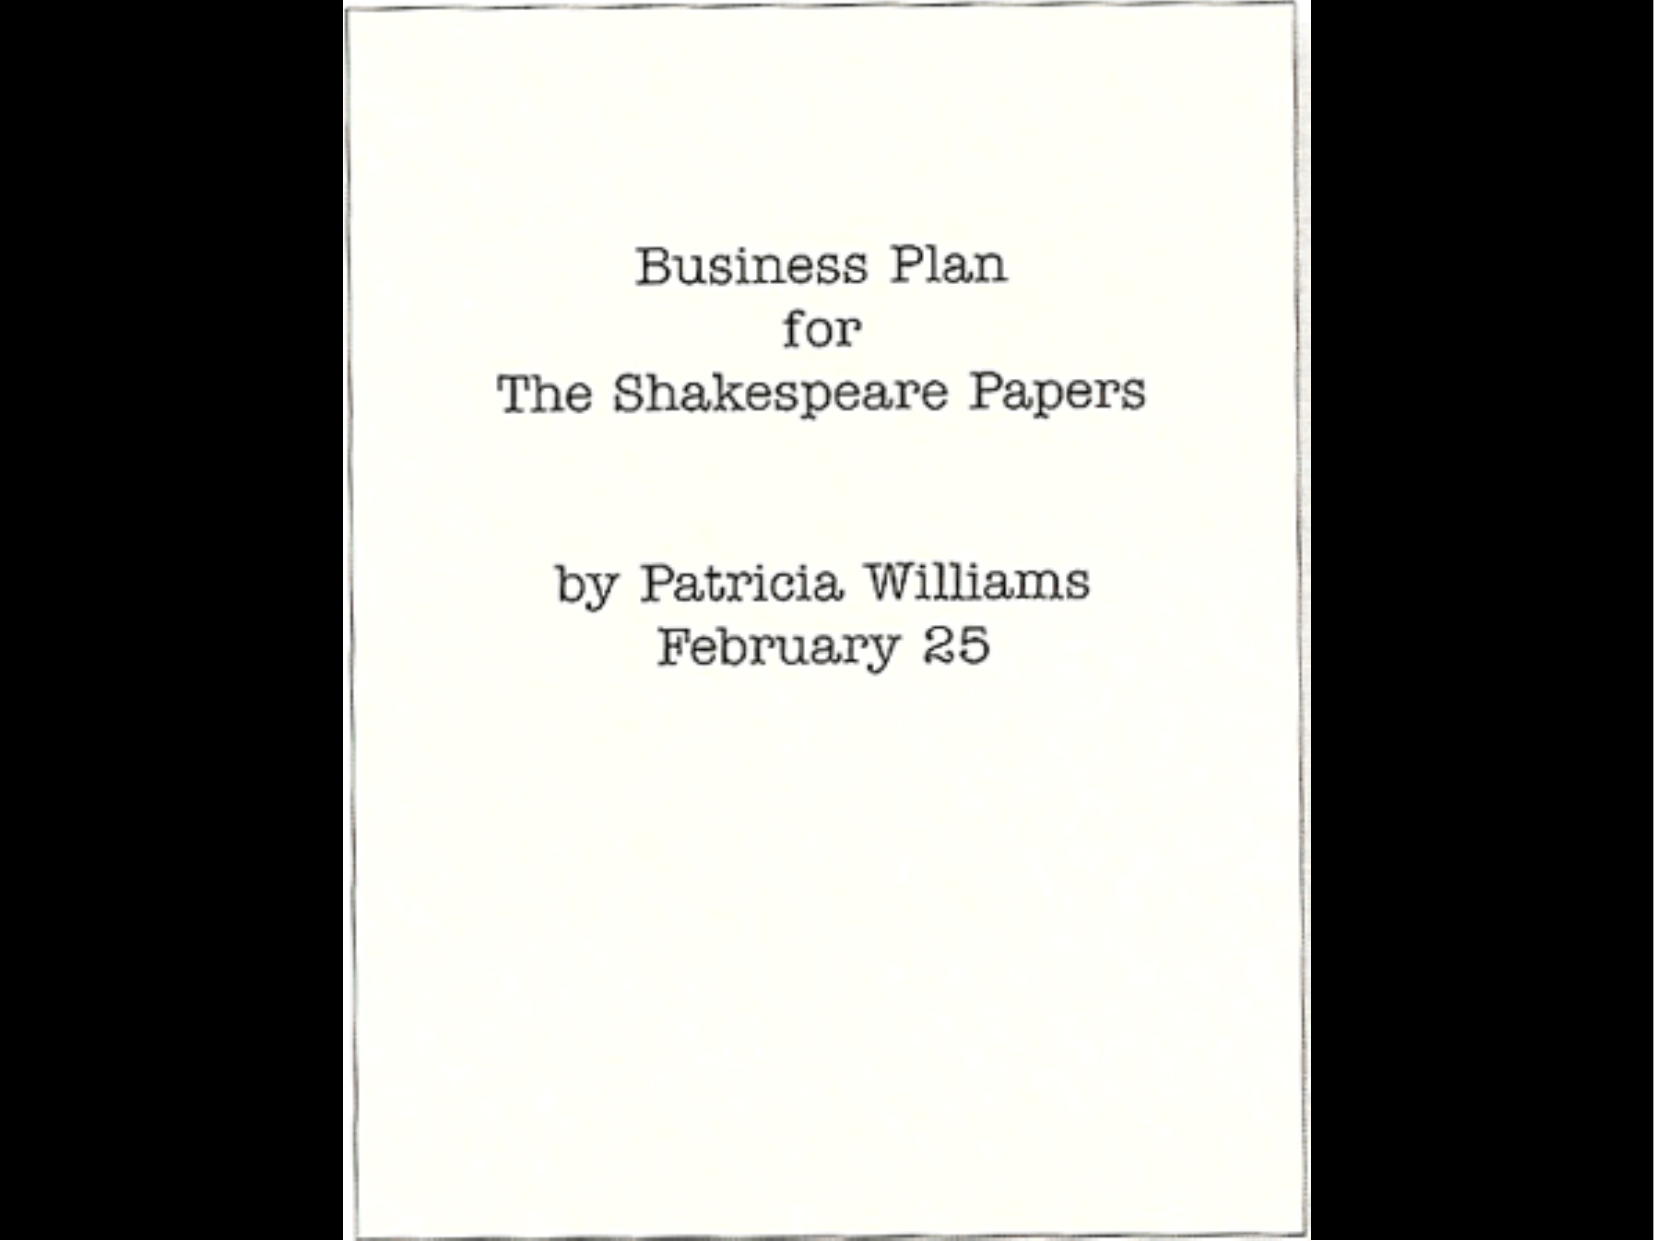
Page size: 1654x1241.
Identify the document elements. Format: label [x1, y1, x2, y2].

picture [343, 0, 1311, 1241]
